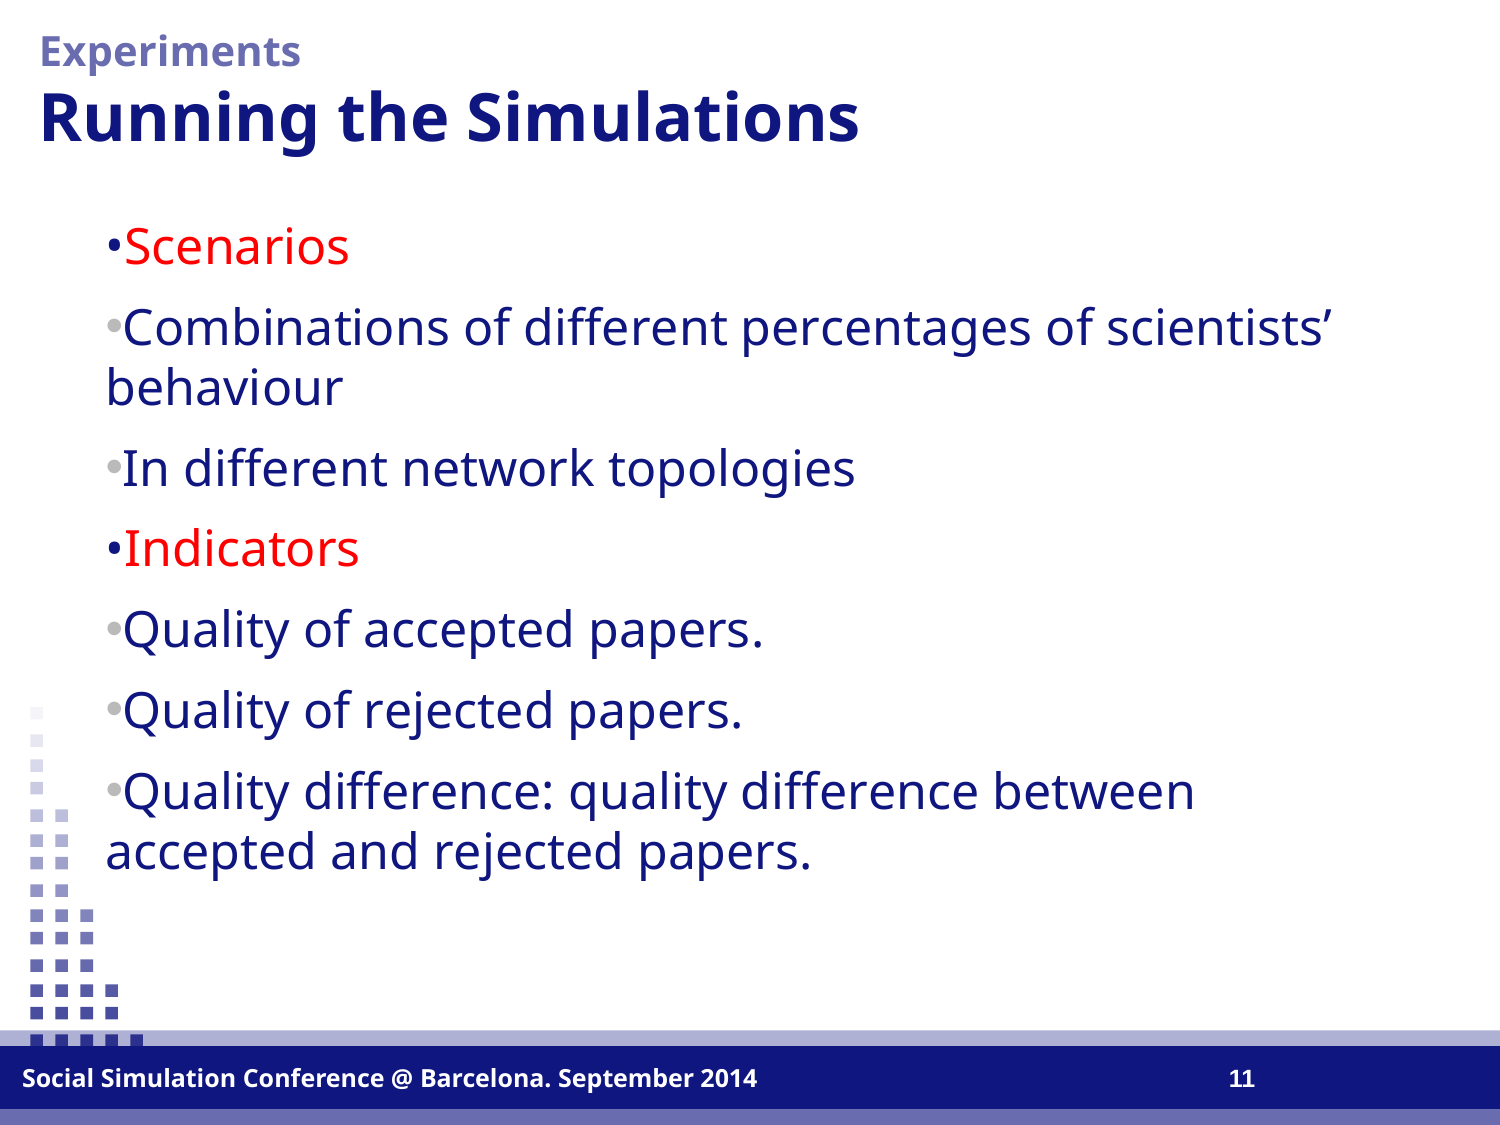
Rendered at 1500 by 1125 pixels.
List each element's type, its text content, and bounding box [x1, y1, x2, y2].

text_box Experiments Running the Simulations [24, 17, 1453, 243]
text_box Scenarios Combinations of different percentages of scientists’ behaviour In different network topologies Indicators Quality of accepted papers. Quality of rejected papers. Quality difference: quality difference between accepted and rejected papers. [90, 206, 1424, 1003]
